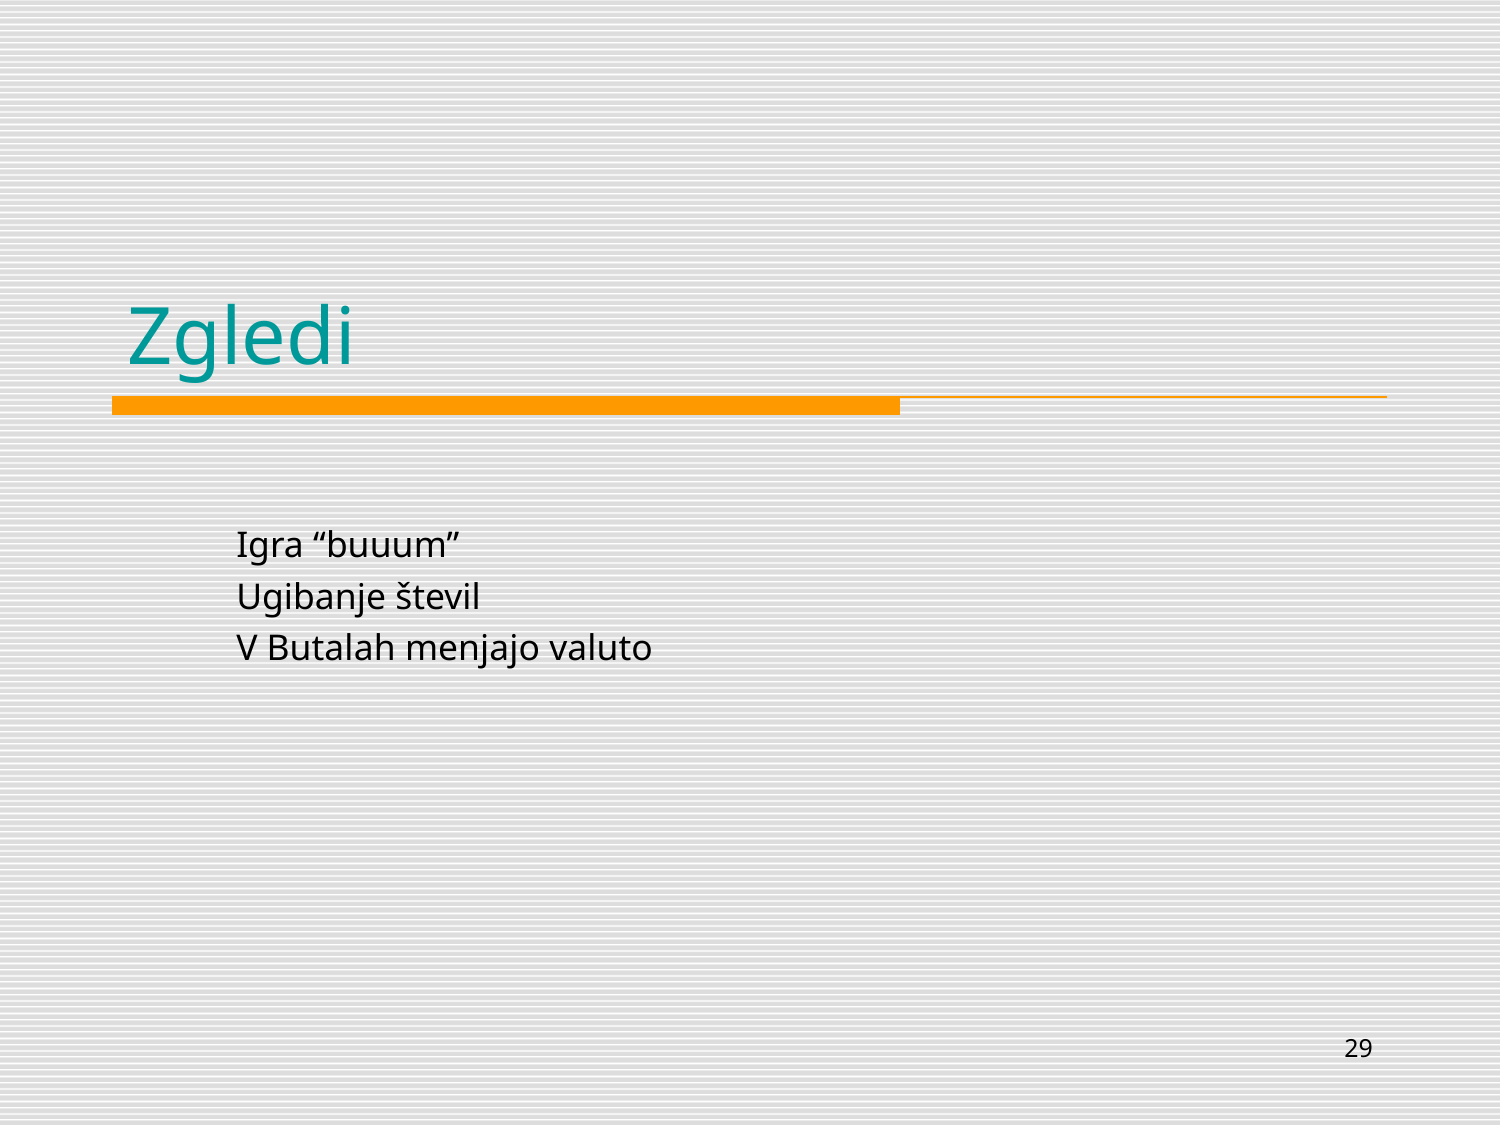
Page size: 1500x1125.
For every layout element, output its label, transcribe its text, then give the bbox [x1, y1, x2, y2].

text_box Igra “buuum” Ugibanje števil V Butalah menjajo valuto [221, 515, 1372, 778]
picture [0, 0, 1500, 1125]
title Zgledi [112, 162, 1388, 388]
text_box <number> [1074, 1025, 1388, 1101]
